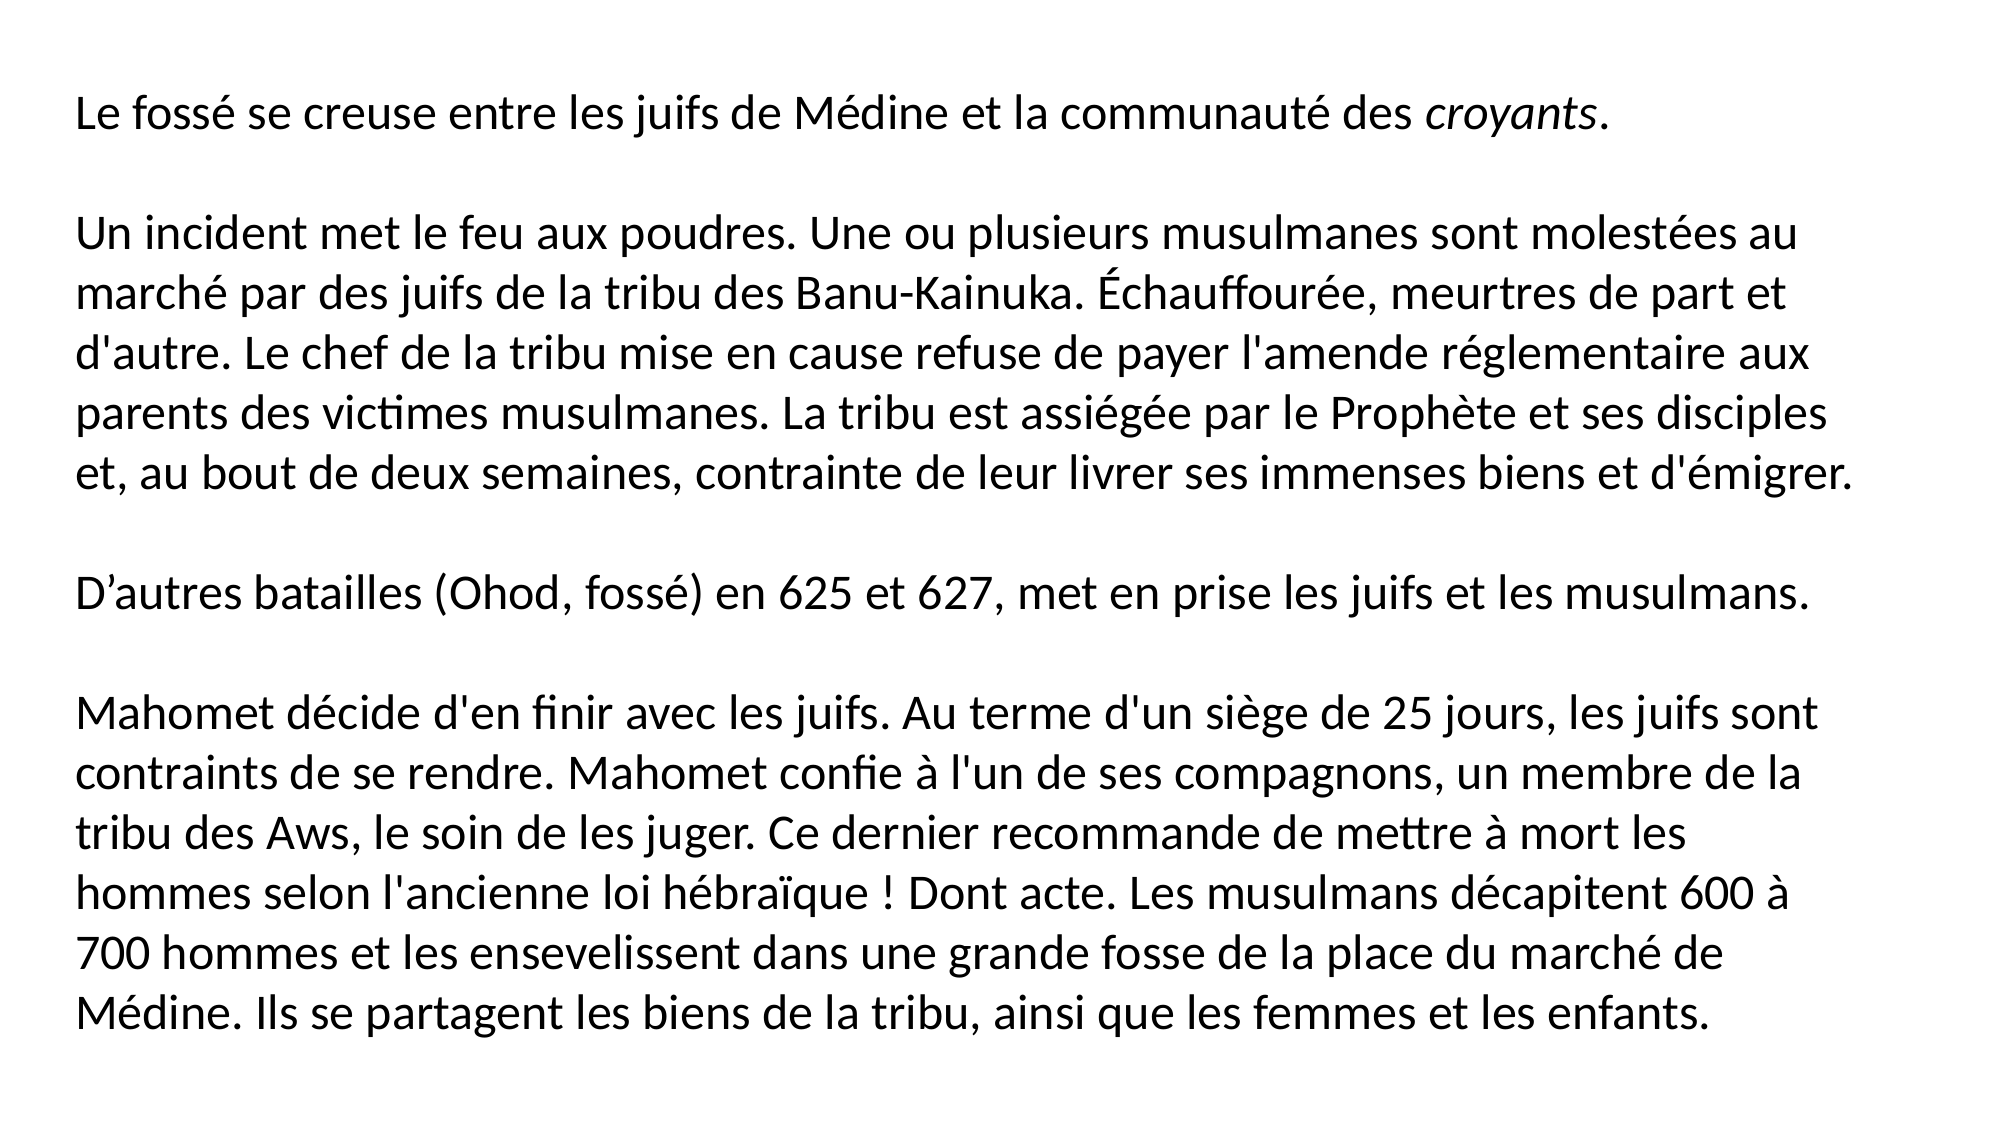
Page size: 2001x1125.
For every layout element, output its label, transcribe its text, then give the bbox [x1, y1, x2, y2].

text_box Le fossé se creuse entre les juifs de Médine et la communauté des croyants. Un incident met le feu aux poudres. Une ou plusieurs musulmanes sont molestées au marché par des juifs de la tribu des Banu-Kainuka. Échauffourée, meurtres de part et d'autre. Le chef de la tribu mise en cause refuse de payer l'amende réglementaire aux parents des victimes musulmanes. La tribu est assiégée par le Prophète et ses disciples et, au bout de deux semaines, contrainte de leur livrer ses immenses biens et d'émigrer. D’autres batailles (Ohod, fossé) en 625 et 627, met en prise les juifs et les musulmans. Mahomet décide d'en finir avec les juifs. Au terme d'un siège de 25 jours, les juifs sont contraints de se rendre. Mahomet confie à l'un de ses compagnons, un membre de la tribu des Aws, le soin de les juger. Ce dernier recommande de mettre à mort les hommes selon l'ancienne loi hébraïque ! Dont acte. Les musulmans décapitent 600 à 700 hommes et les ensevelissent dans une grande fosse de la place du marché de Médine. Ils se partagent les biens de la tribu, ainsi que les femmes et les enfants. [60, 71, 1884, 1057]
